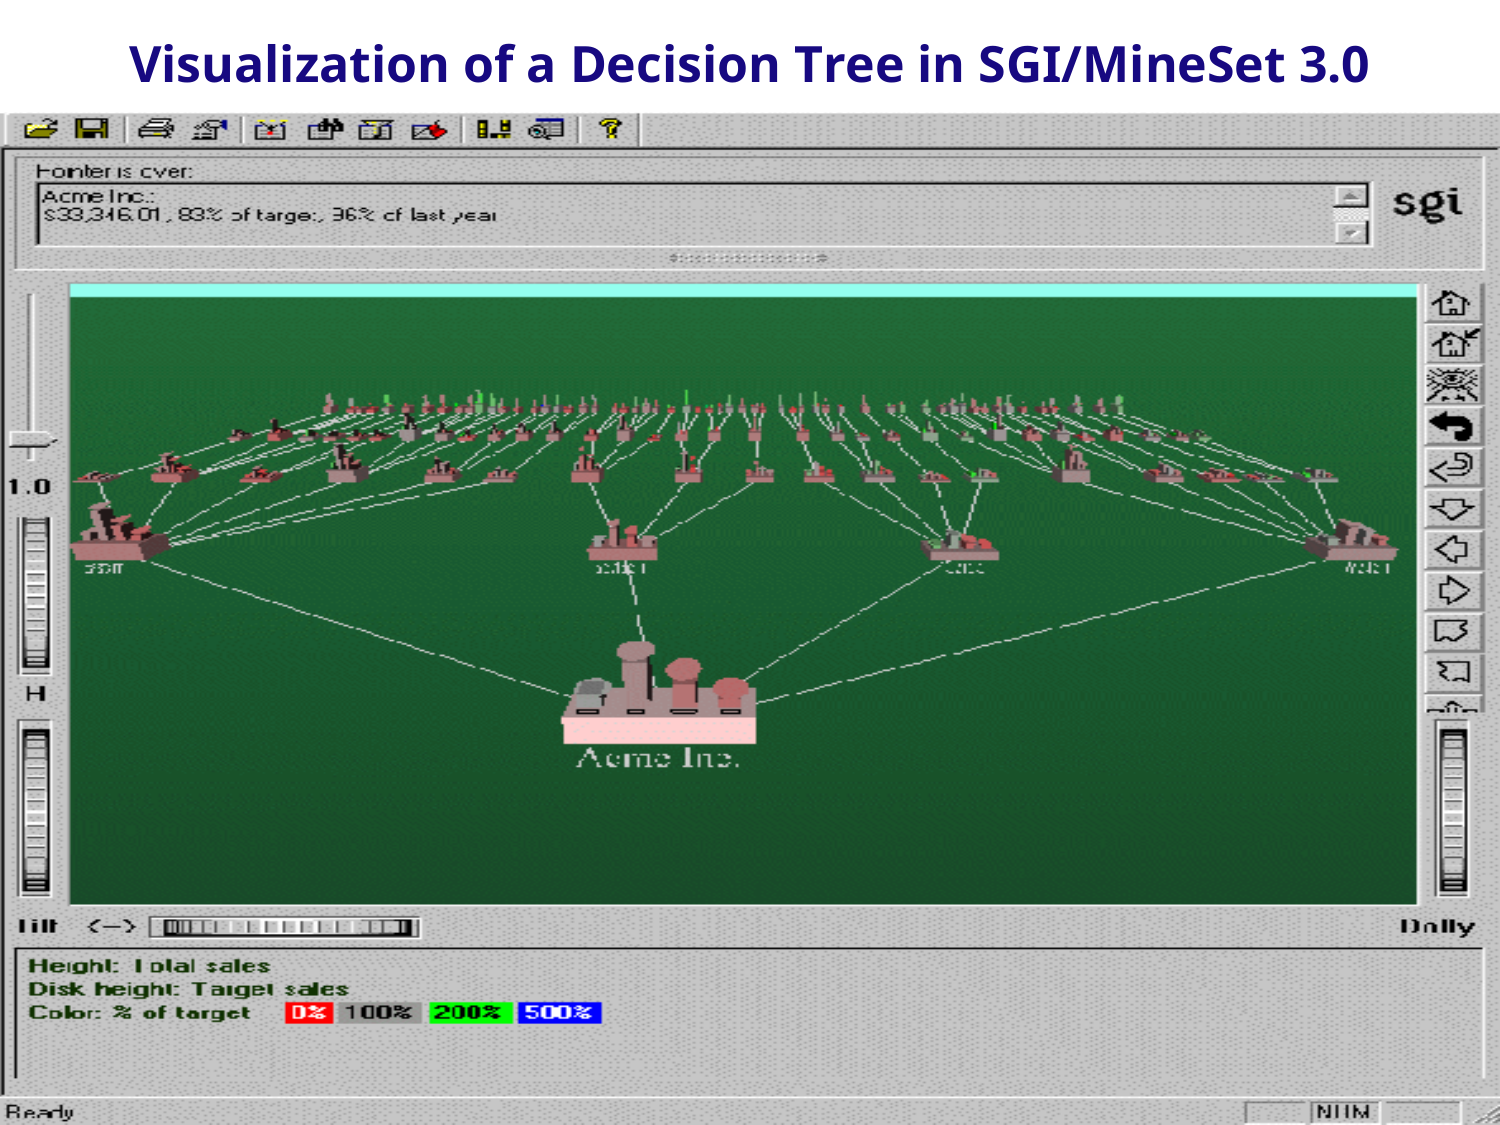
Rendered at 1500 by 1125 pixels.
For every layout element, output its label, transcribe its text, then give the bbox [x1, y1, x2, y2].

title Visualization of a Decision Tree in SGI/MineSet 3.0 [0, 12, 1500, 100]
picture [0, 112, 1500, 1125]
